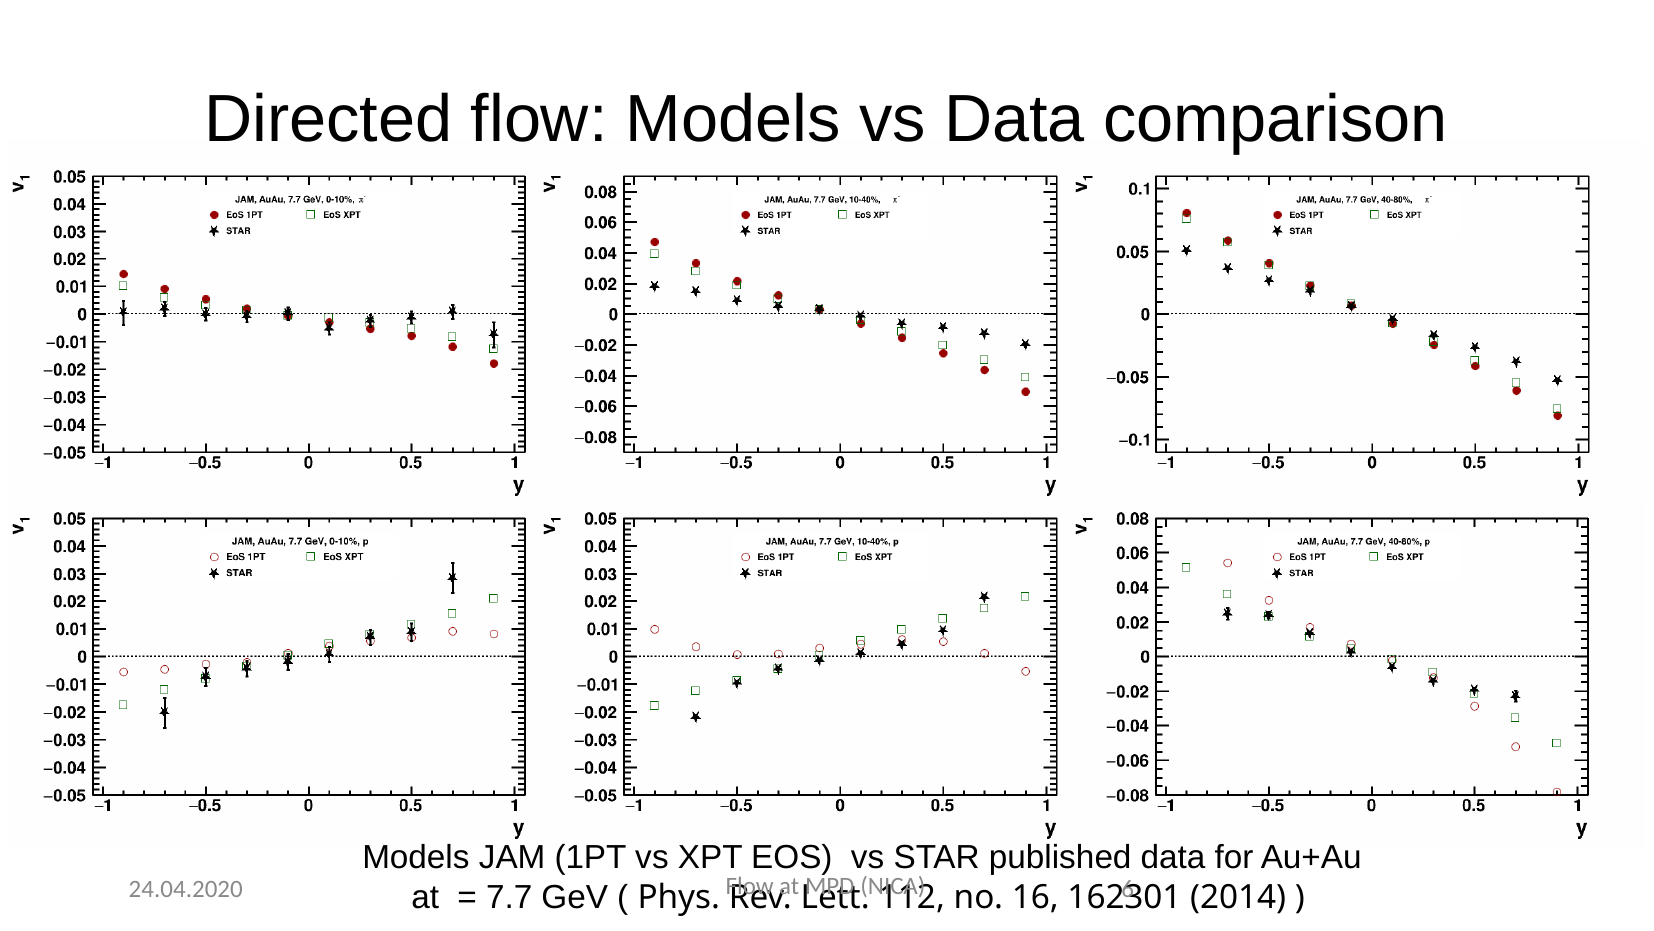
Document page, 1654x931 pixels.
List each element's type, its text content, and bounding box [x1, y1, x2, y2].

text_box Directed flow: Models vs Data comparison [82, 37, 1571, 193]
text_box 24.04.2020 [113, 862, 486, 912]
picture [6, 139, 1646, 850]
text_box Models JAM (1PT vs XPT EOS) vs STAR published data for Au+Au at = 7.7 GeV ( Phys. Rev. Lett. 112, no. 16, 162301 (2014) ) [347, 827, 1415, 885]
text_box 3 [1106, 862, 1602, 912]
text_box Flow at MPD (NICA) [544, 862, 1108, 905]
